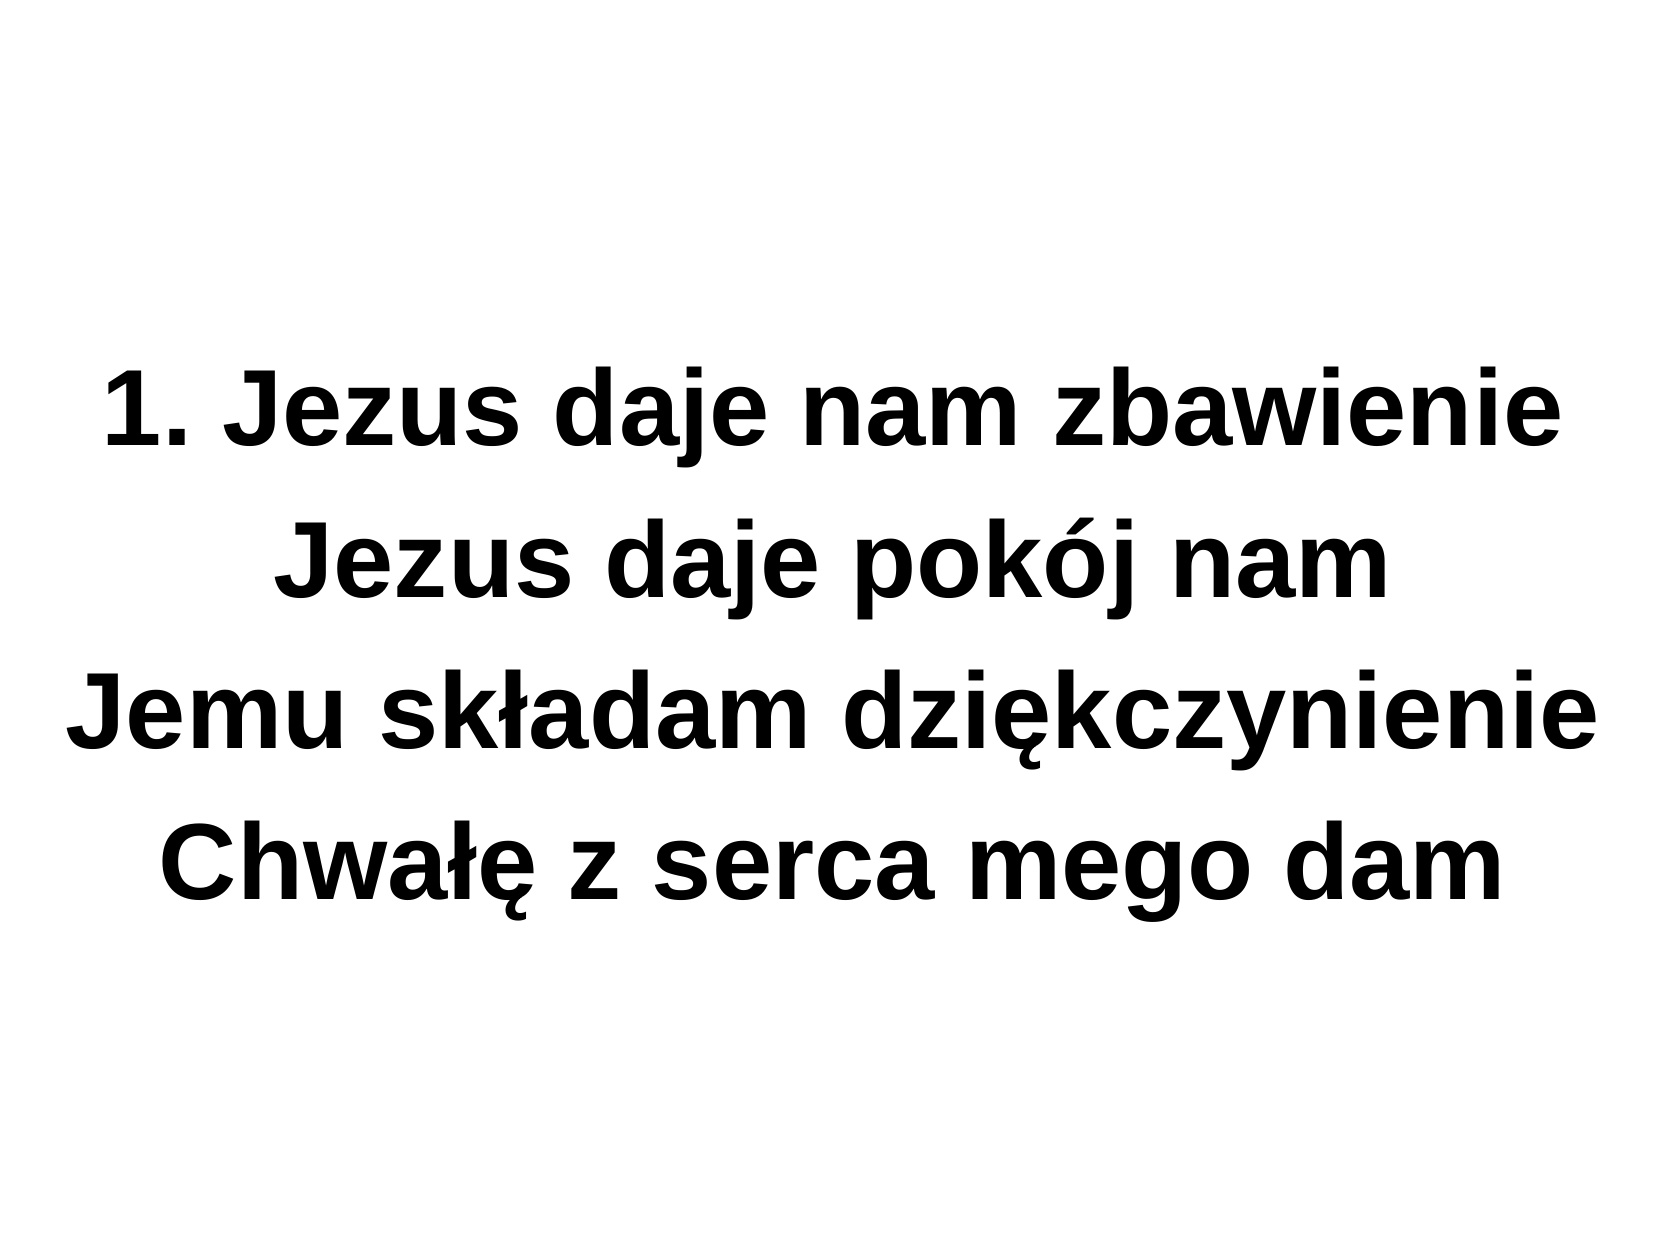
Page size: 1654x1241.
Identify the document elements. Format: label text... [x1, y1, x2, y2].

subtitle 1. Jezus daje nam zbawienie Jezus daje pokój nam Jemu składam dziękczynienie Chwałę z serca mego dam [11, 0, 1654, 1241]
